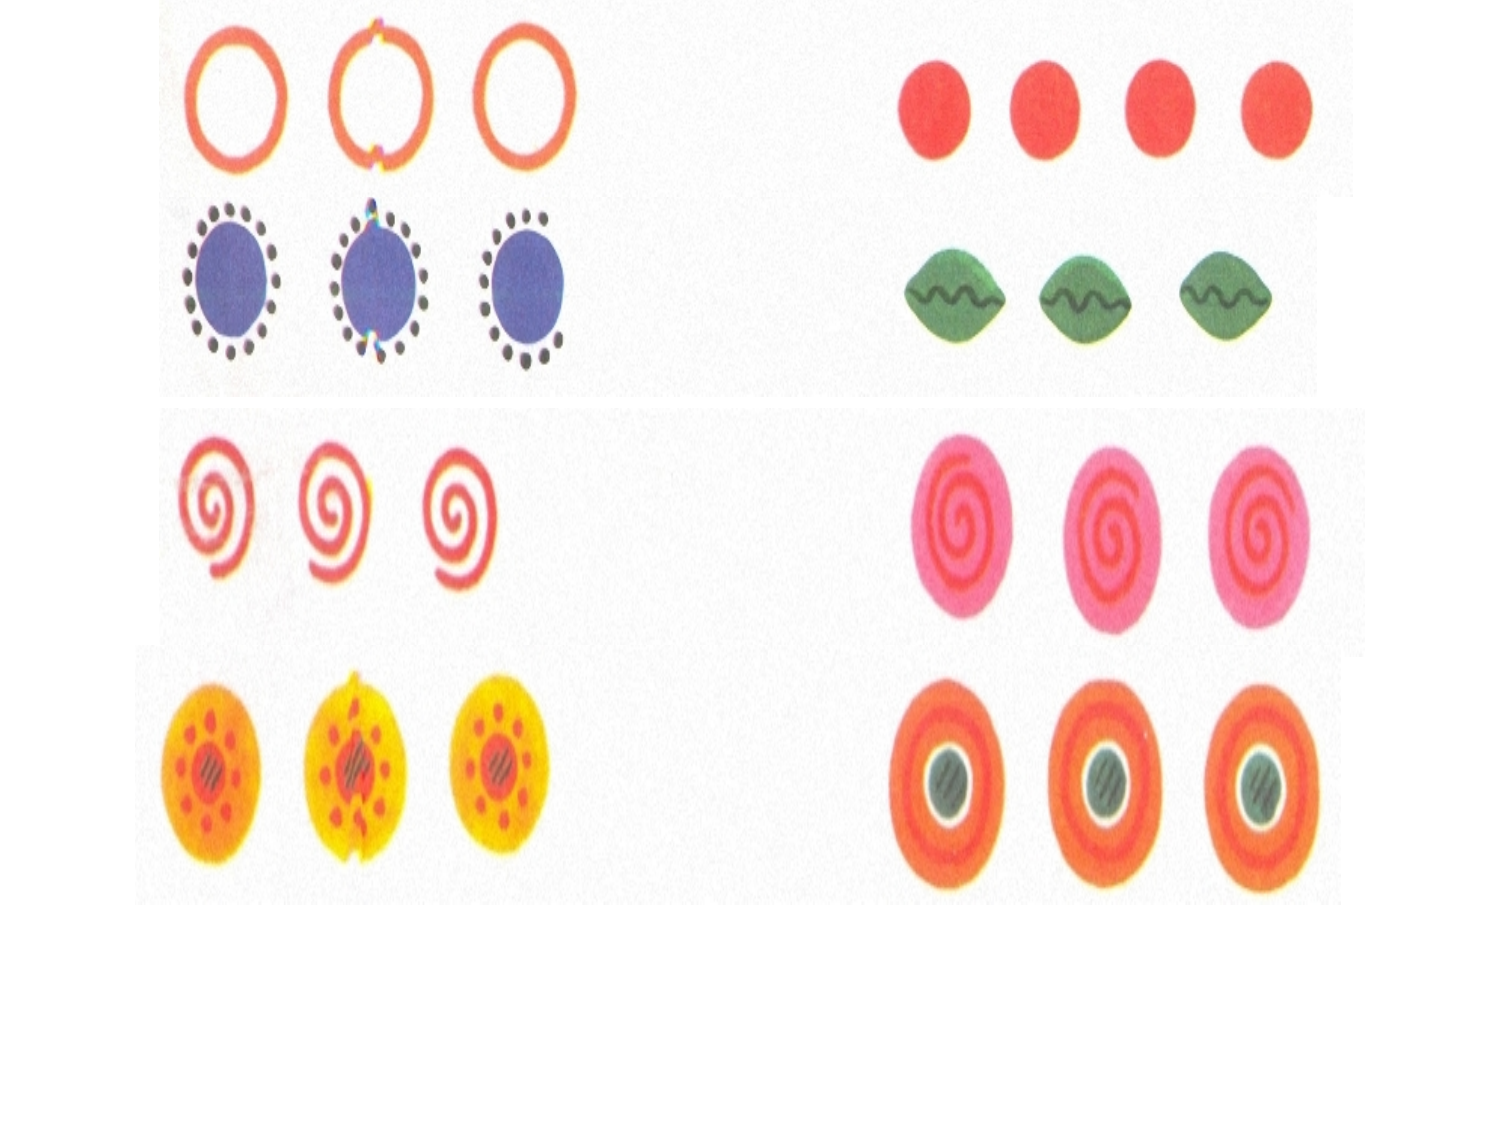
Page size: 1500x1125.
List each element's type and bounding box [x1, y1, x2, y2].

picture [135, 408, 1365, 905]
picture [159, 0, 1353, 398]
